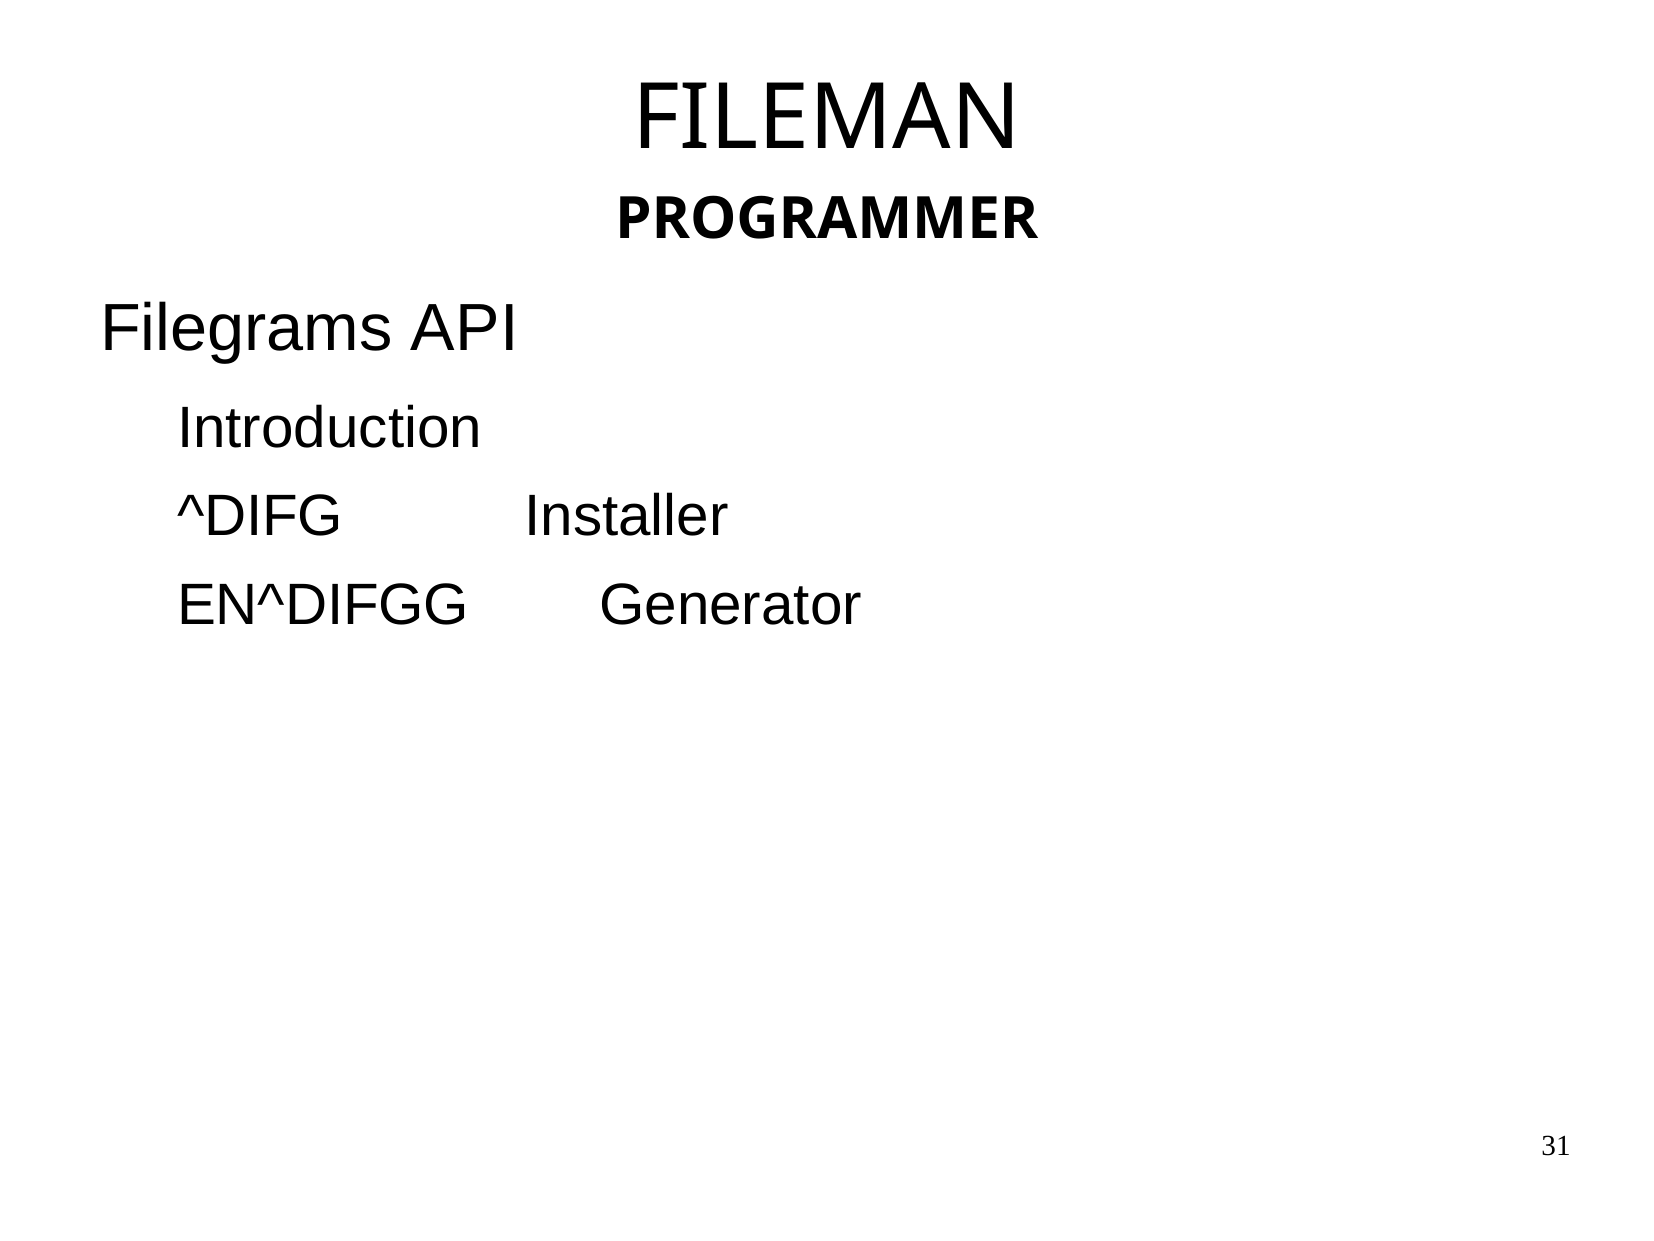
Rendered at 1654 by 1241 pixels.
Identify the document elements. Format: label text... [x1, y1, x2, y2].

title FILEMAN PROGRAMMER [82, 47, 1571, 259]
list Filegrams API Introduction ^DIFG Installer EN^DIFGG Generator [82, 290, 1571, 1094]
